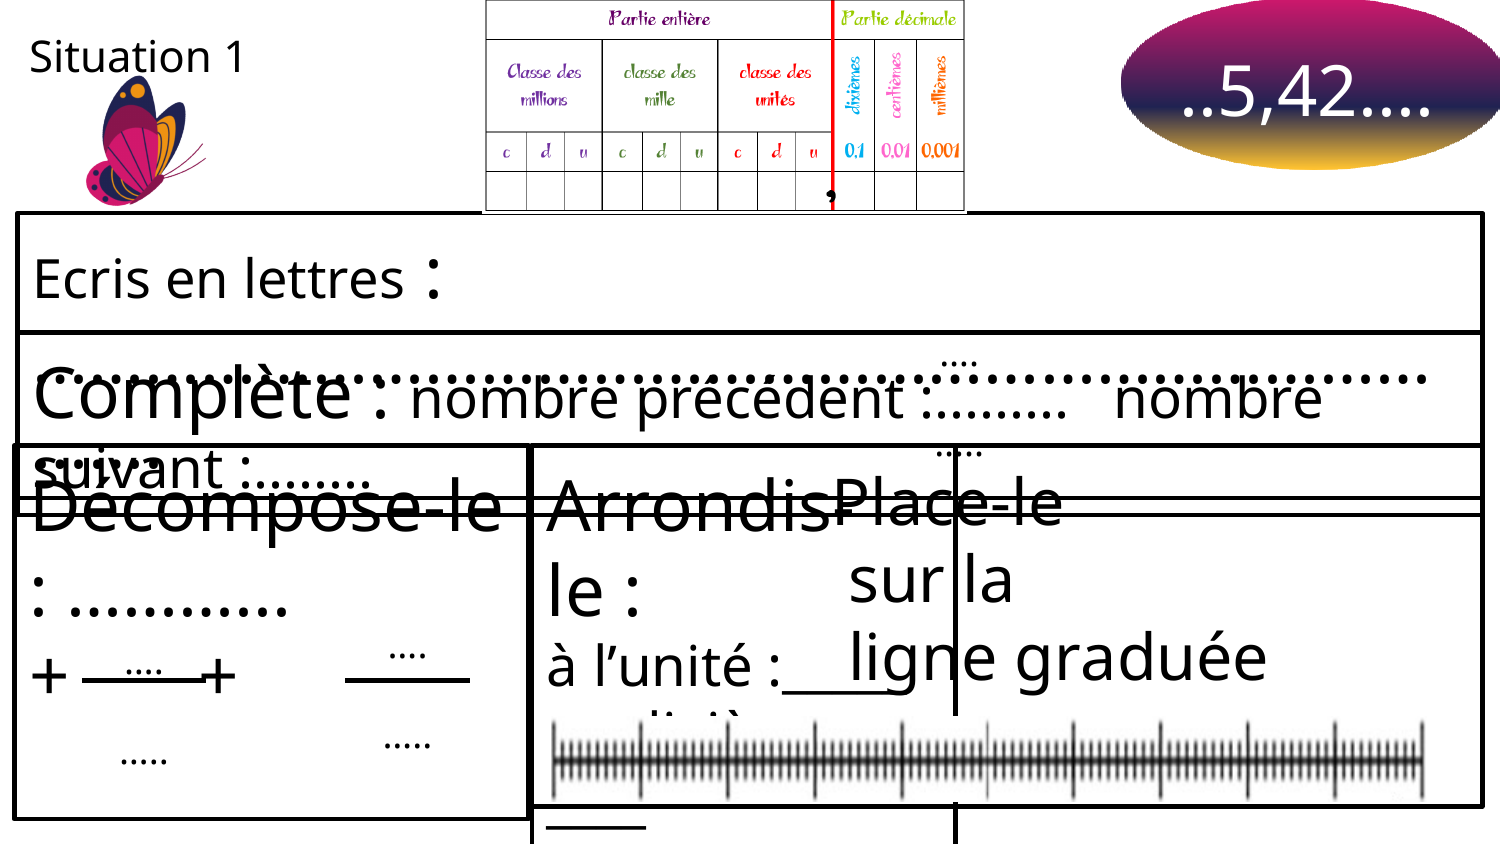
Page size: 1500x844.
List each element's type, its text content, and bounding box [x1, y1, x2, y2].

picture [1080, 0, 1500, 186]
text_box ..5,42.... [1130, 30, 1500, 147]
text_box …. ….. [81, 622, 207, 789]
text_box …. ….. [897, 314, 1022, 482]
text_box Place-le sur la ligne graduée [531, 445, 1483, 807]
text_box Ecris en lettres : ………………………………………………………………………. [17, 213, 1483, 330]
text_box Décompose-le : ………... + + [20, 449, 529, 513]
text_box Décompose-le : ………... + + [14, 445, 529, 820]
picture [482, 0, 967, 214]
text_box Complète : nombre précédent :......... nombre suivant :........ [1022, 332, 1483, 443]
picture [35, 97, 253, 211]
text_box Situation 1 [14, 13, 269, 97]
text_box Complète : nombre précédent :......... nombre suivant :........ [17, 332, 897, 449]
text_box …. ….. [345, 606, 470, 774]
